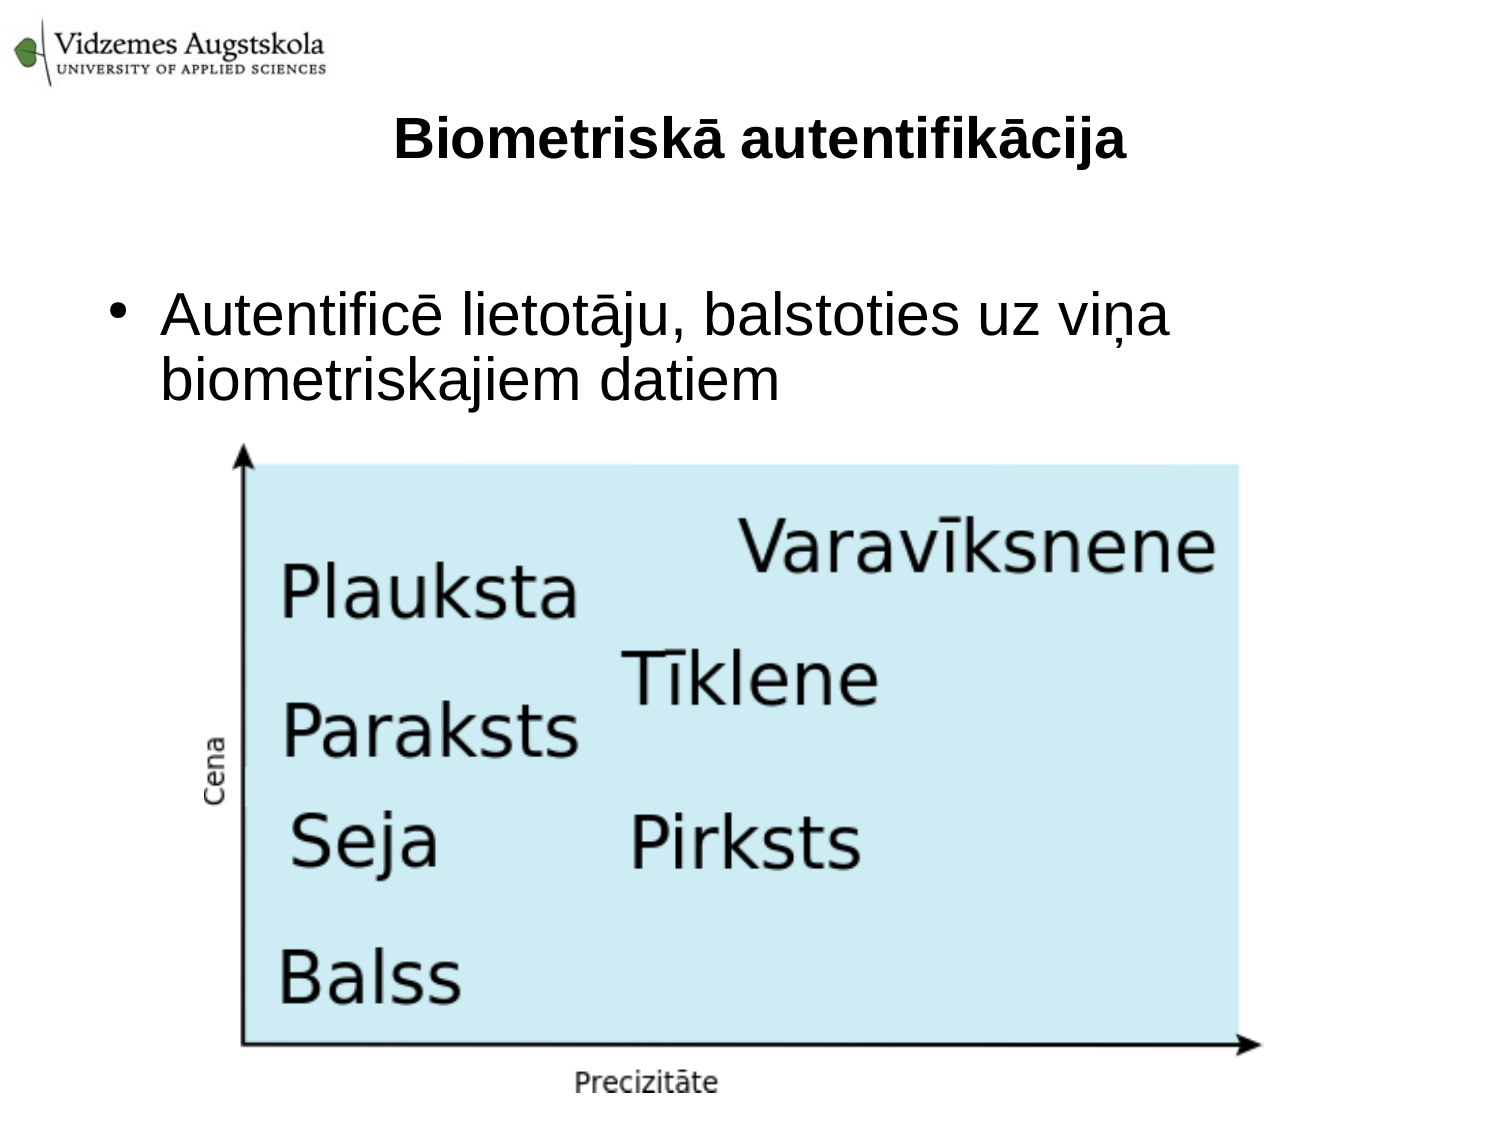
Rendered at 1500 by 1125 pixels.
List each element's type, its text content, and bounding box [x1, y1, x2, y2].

picture [5, 2, 334, 102]
title Biometriskā autentifikācija [75, 45, 1426, 233]
picture [204, 442, 1264, 1093]
list Autentificē lietotāju, balstoties uz viņa biometriskajiem datiem [75, 275, 1426, 475]
